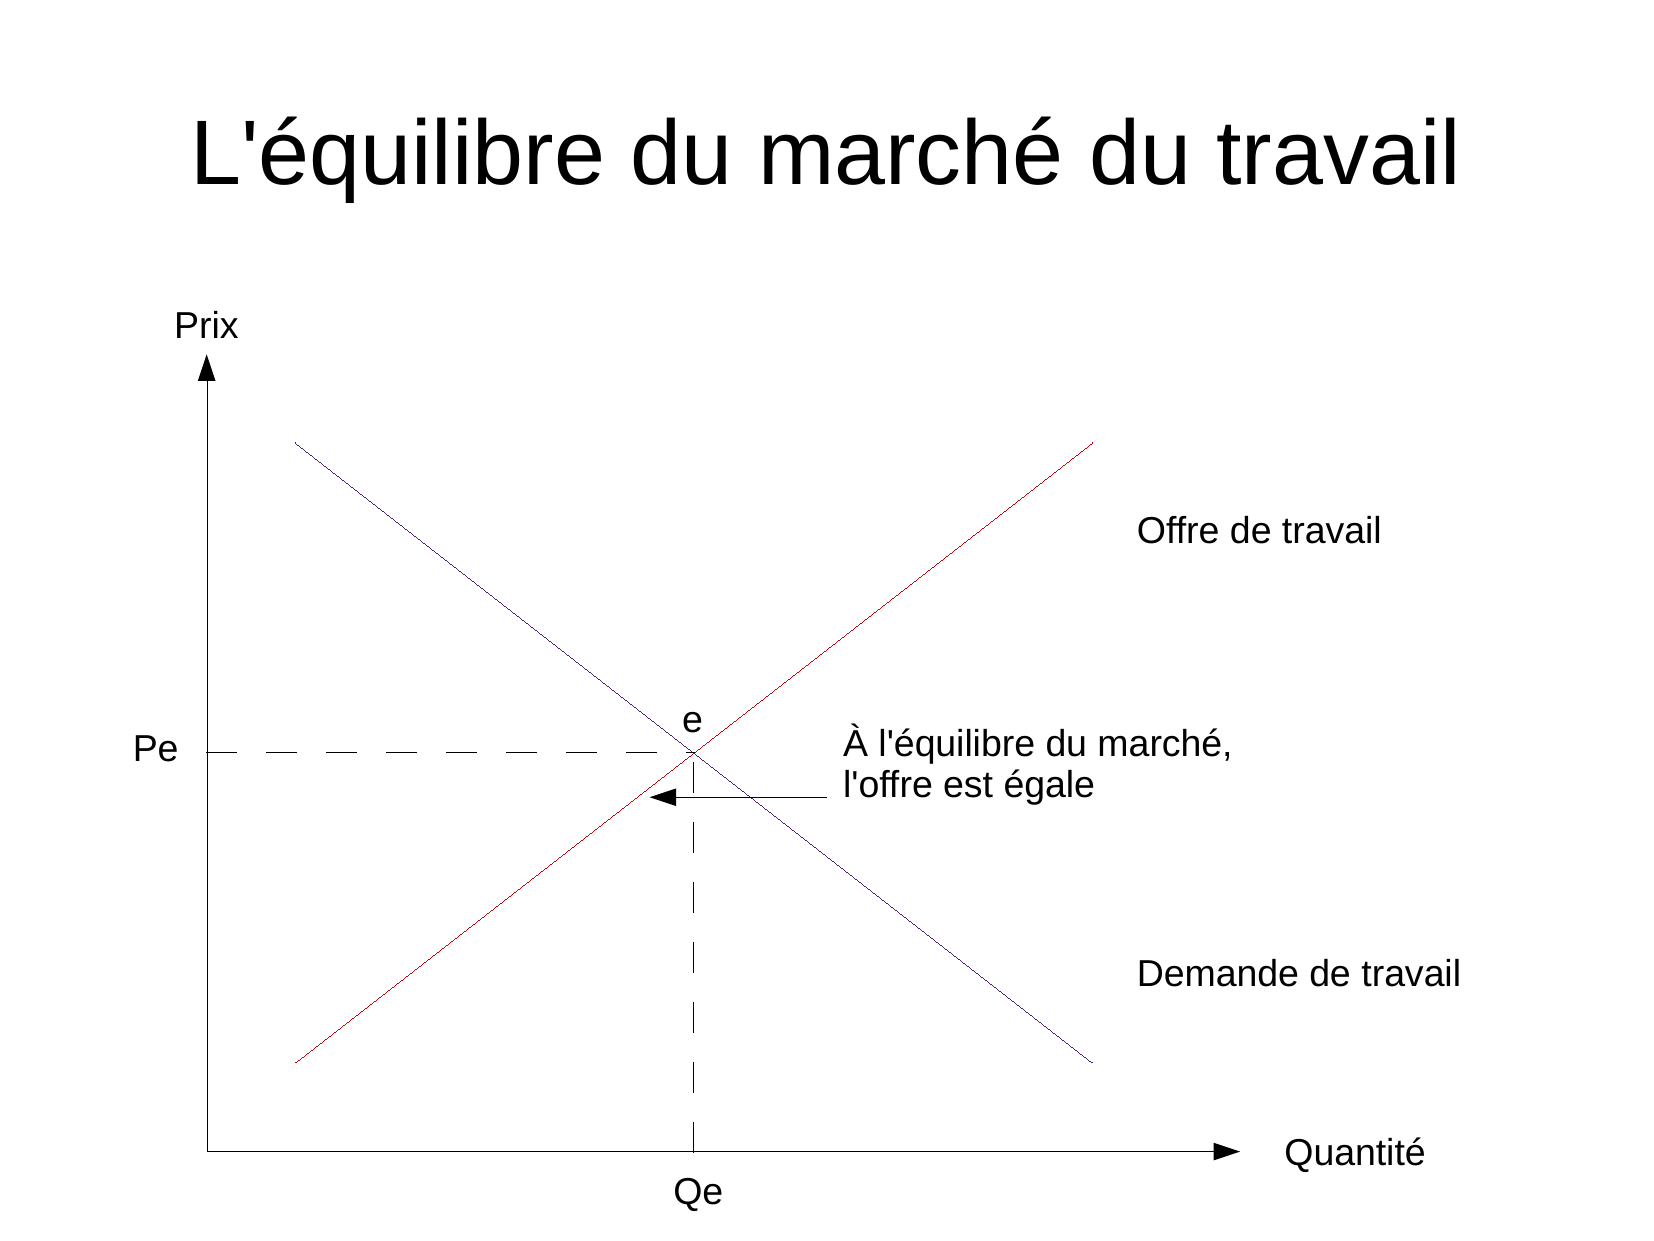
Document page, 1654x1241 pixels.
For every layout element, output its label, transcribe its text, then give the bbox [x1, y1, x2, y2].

text_box Prix [159, 297, 254, 355]
text_box e [667, 690, 718, 748]
text_box À l'équilibre du marché, l'offre est égale [828, 714, 1249, 813]
title L'équilibre du marché du travail [82, 49, 1571, 257]
text_box Pe [118, 720, 194, 778]
text_box Quantité [1269, 1124, 1442, 1182]
text_box Demande de travail [1122, 944, 1477, 1002]
text_box Qe [658, 1163, 739, 1221]
text_box Offre de travail [1122, 501, 1398, 559]
